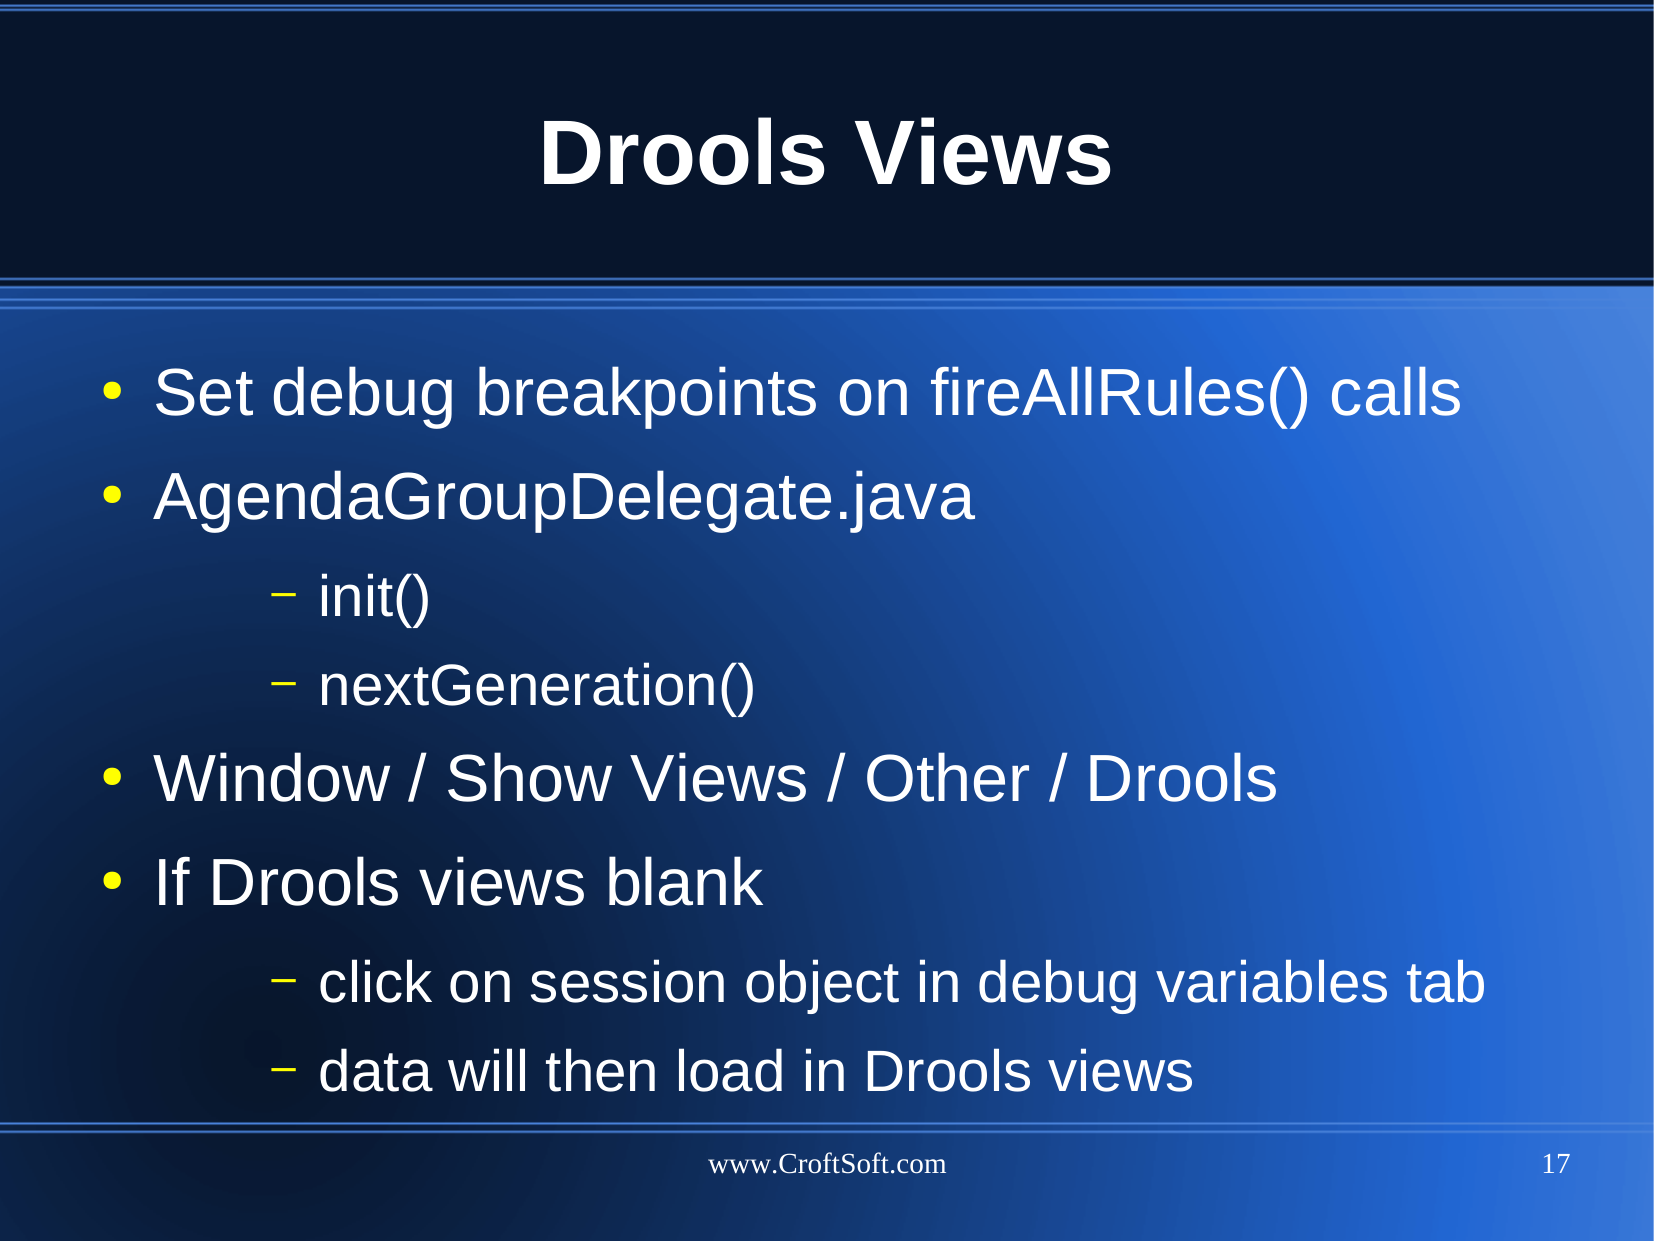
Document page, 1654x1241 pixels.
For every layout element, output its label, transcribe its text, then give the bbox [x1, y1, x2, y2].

picture [0, 0, 1654, 1241]
title Drools Views [82, 49, 1571, 257]
list Set debug breakpoints on fireAllRules() calls AgendaGroupDelegate.java init() nextGeneration() Window / Show Views / Other / Drools If Drools views blank click on session object in debug variables tab data will then load in Drools views [82, 355, 1571, 1103]
